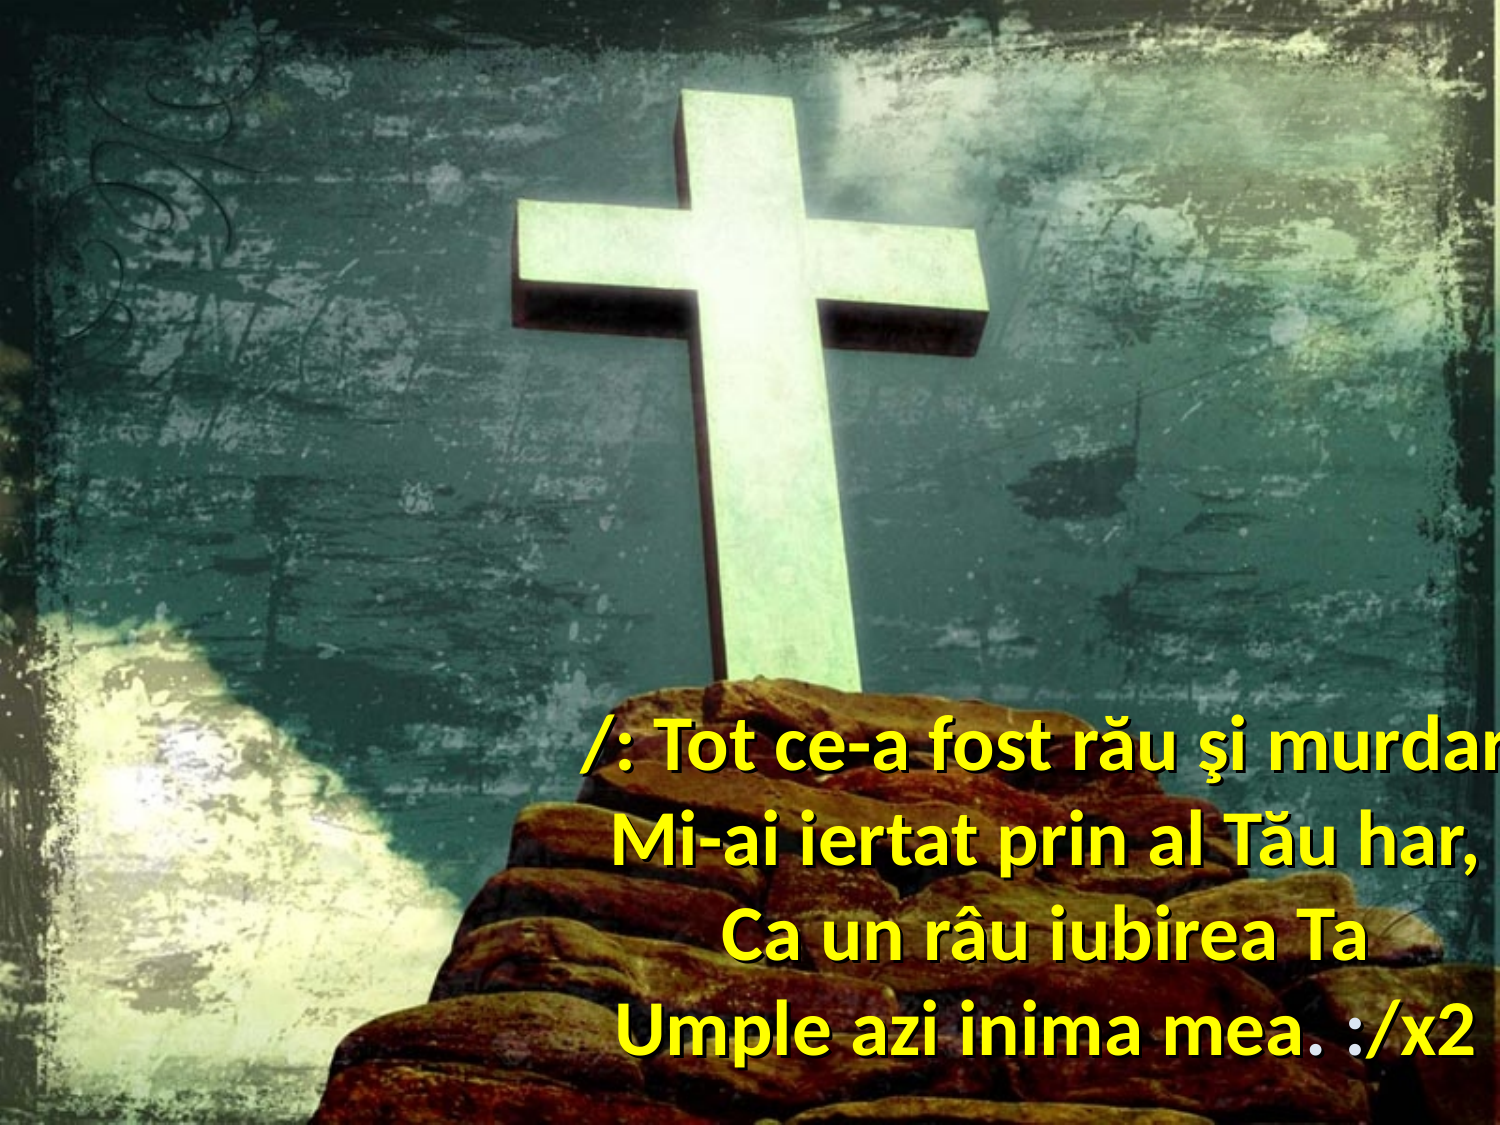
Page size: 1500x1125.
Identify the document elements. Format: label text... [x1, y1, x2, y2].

picture [0, 0, 1500, 1125]
list /: Tot ce-a fost rău şi murdar Mi-ai iertat prin al Tău har, Ca un râu iubirea Ta Umple azi inima mea. :/x2 [471, 684, 1500, 1125]
